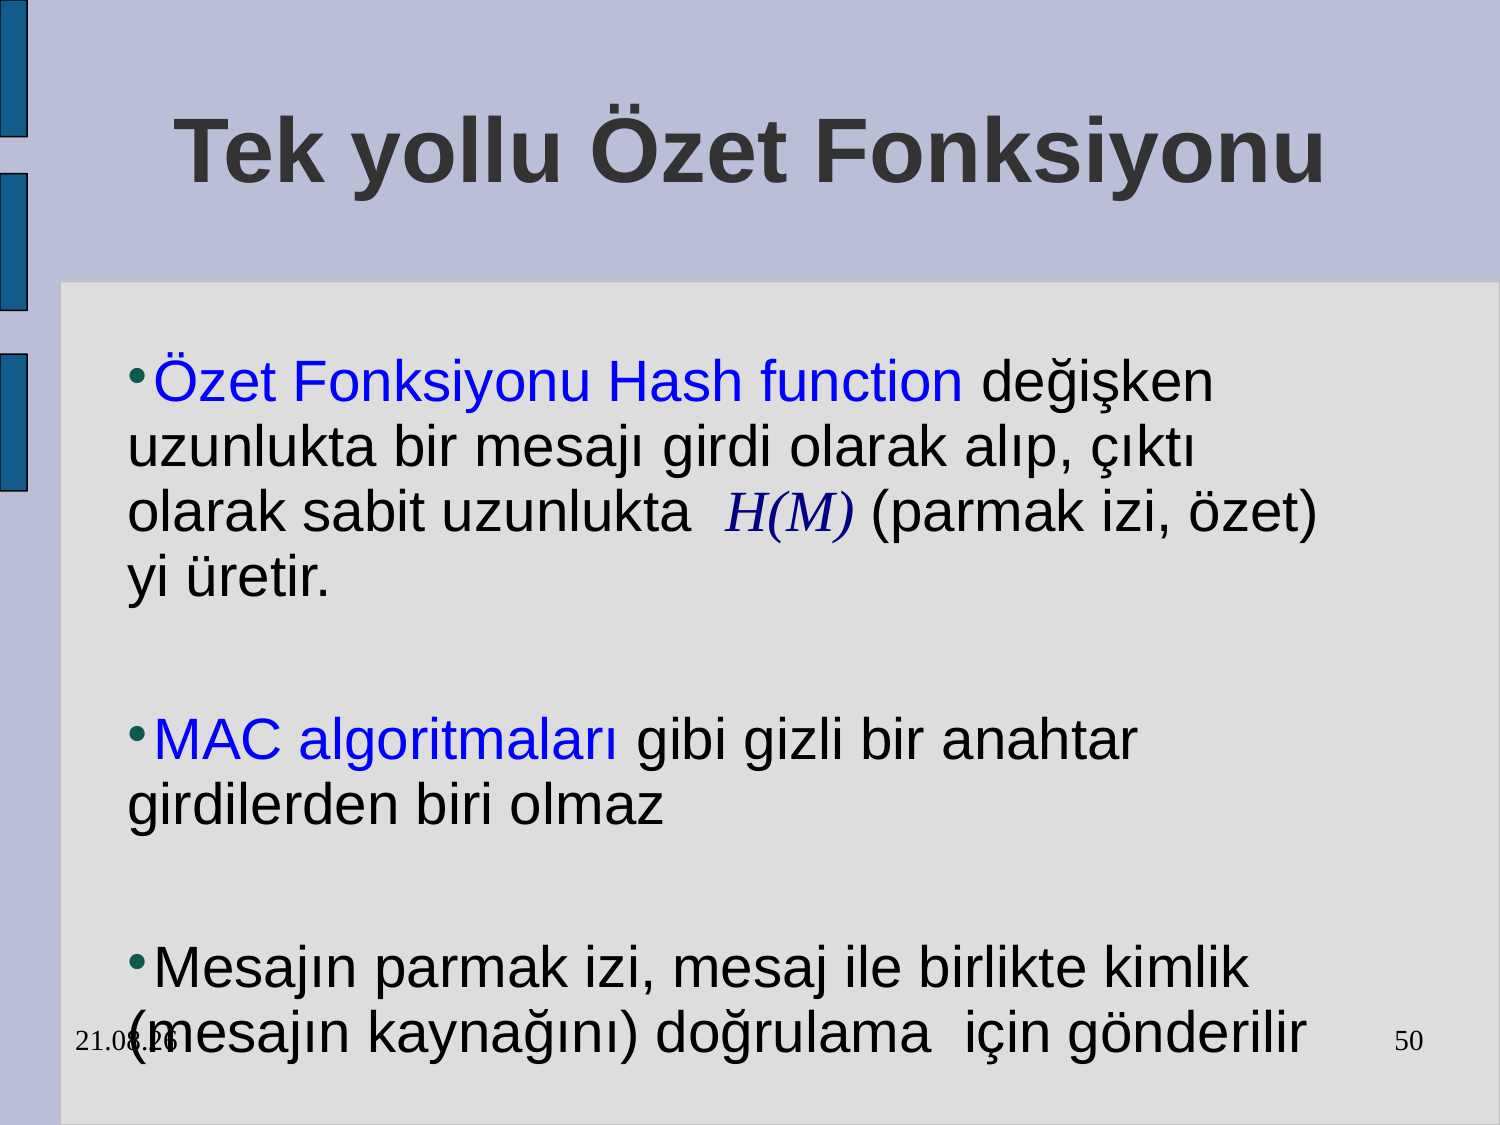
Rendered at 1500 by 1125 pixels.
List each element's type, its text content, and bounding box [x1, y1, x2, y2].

list Özet Fonksiyonu Hash function değişken uzunlukta bir mesajı girdi olarak alıp, çıktı olarak sabit uzunlukta H(M) (parmak izi, özet) yi üretir. MAC algoritmaları gibi gizli bir anahtar girdilerden biri olmaz Mesajın parmak izi, mesaj ile birlikte kimlik (mesajın kaynağını) doğrulama için gönderilir [112, 337, 1388, 1125]
title Tek yollu Özet Fonksiyonu [112, 85, 1391, 211]
